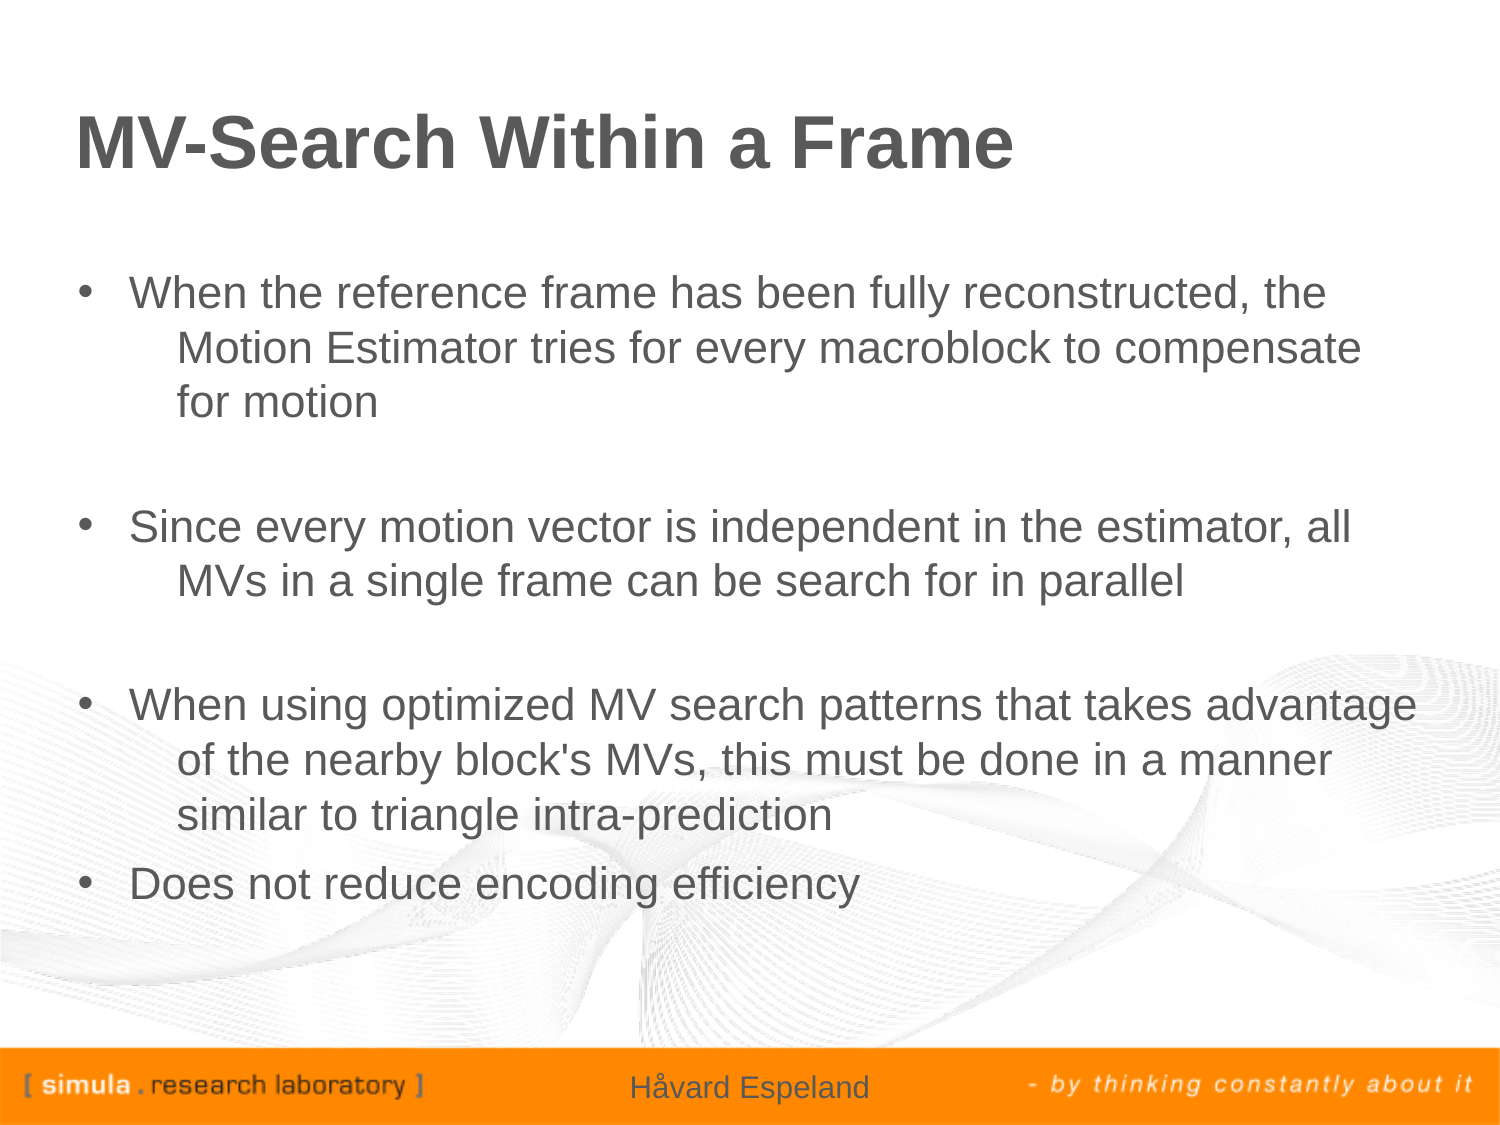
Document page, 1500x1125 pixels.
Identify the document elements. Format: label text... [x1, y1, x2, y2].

title MV-Search Within a Frame [75, 44, 1425, 233]
list When the reference frame has been fully reconstructed, the Motion Estimator tries for every macroblock to compensate for motion Since every motion vector is independent in the estimator, all MVs in a single frame can be search for in parallel When using optimized MV search patterns that takes advantage of the nearby block's MVs, this must be done in a manner similar to triangle intra-prediction Does not reduce encoding efficiency [75, 263, 1425, 916]
picture [0, 654, 1500, 1125]
